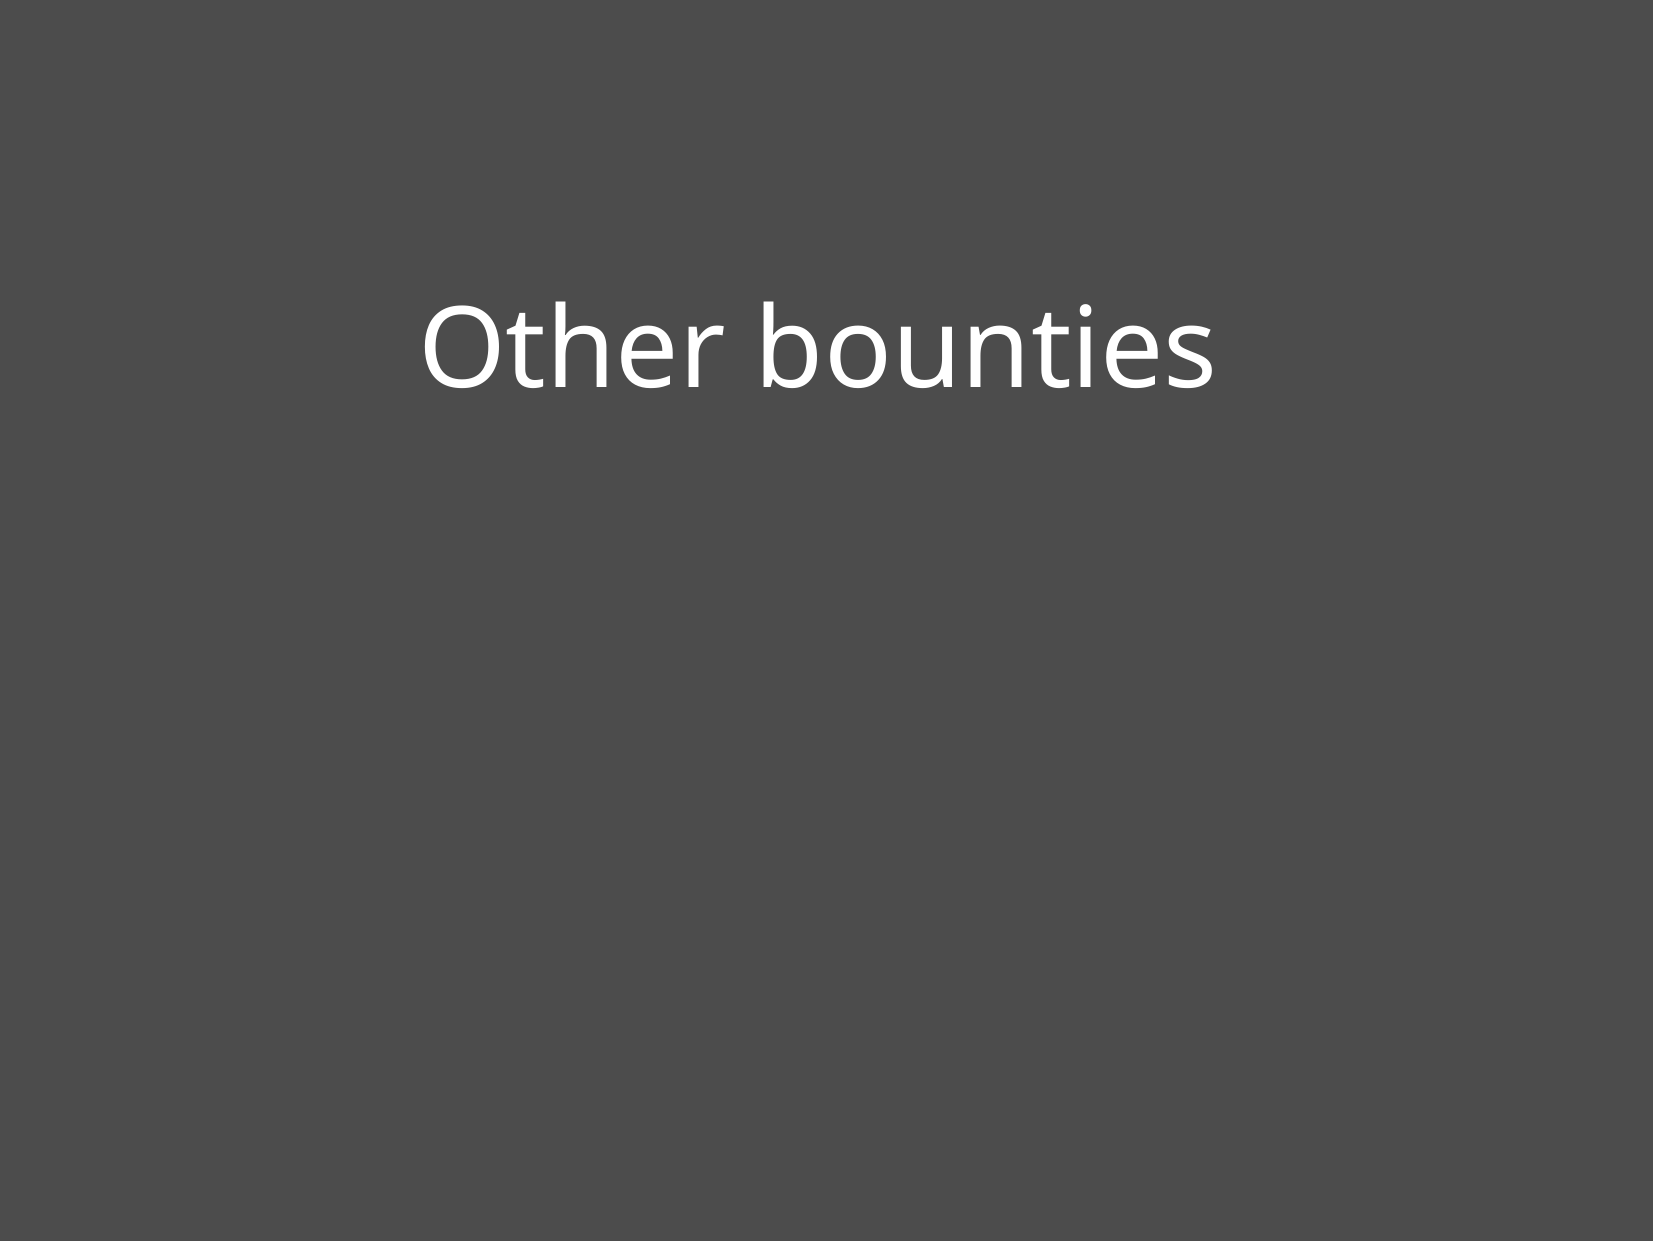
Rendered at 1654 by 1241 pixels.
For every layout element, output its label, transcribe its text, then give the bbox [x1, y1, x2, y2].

title Other bounties [112, 252, 1524, 460]
